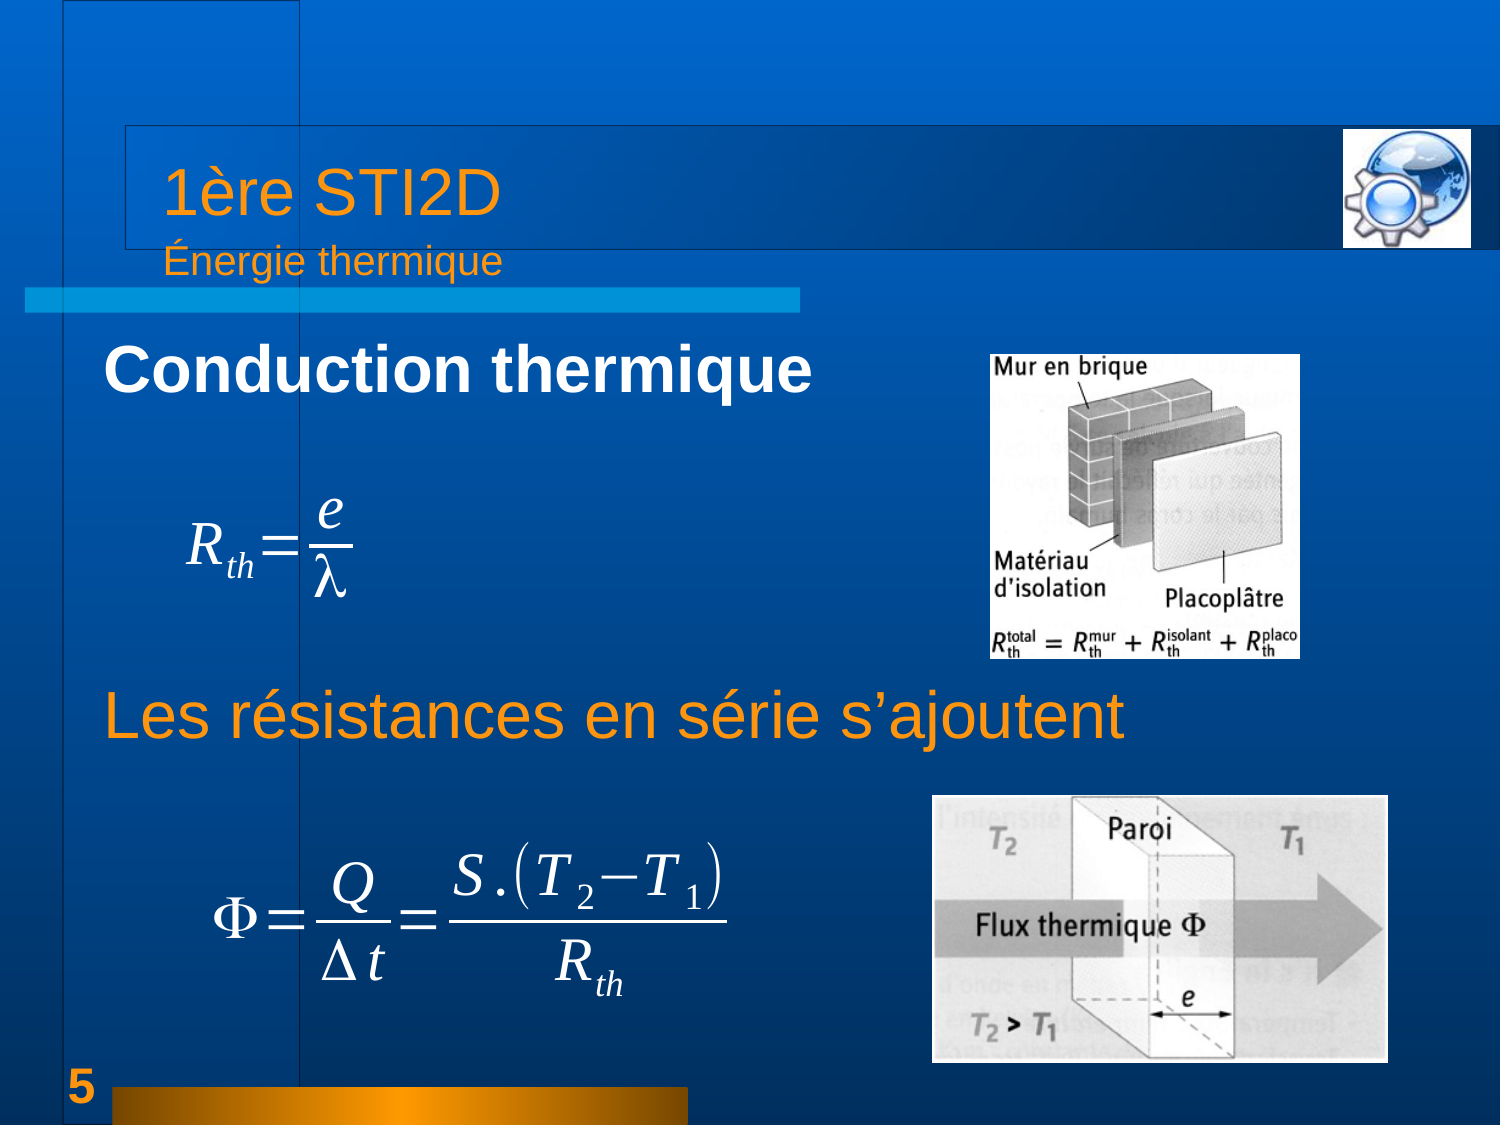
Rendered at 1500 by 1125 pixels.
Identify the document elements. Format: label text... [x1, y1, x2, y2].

chart [206, 839, 736, 1004]
picture [990, 354, 1300, 659]
picture [1343, 129, 1471, 248]
picture [932, 795, 1388, 1063]
chart [177, 472, 363, 601]
text_box Conduction thermique Les résistances en série s’ajoutent [88, 324, 1376, 933]
